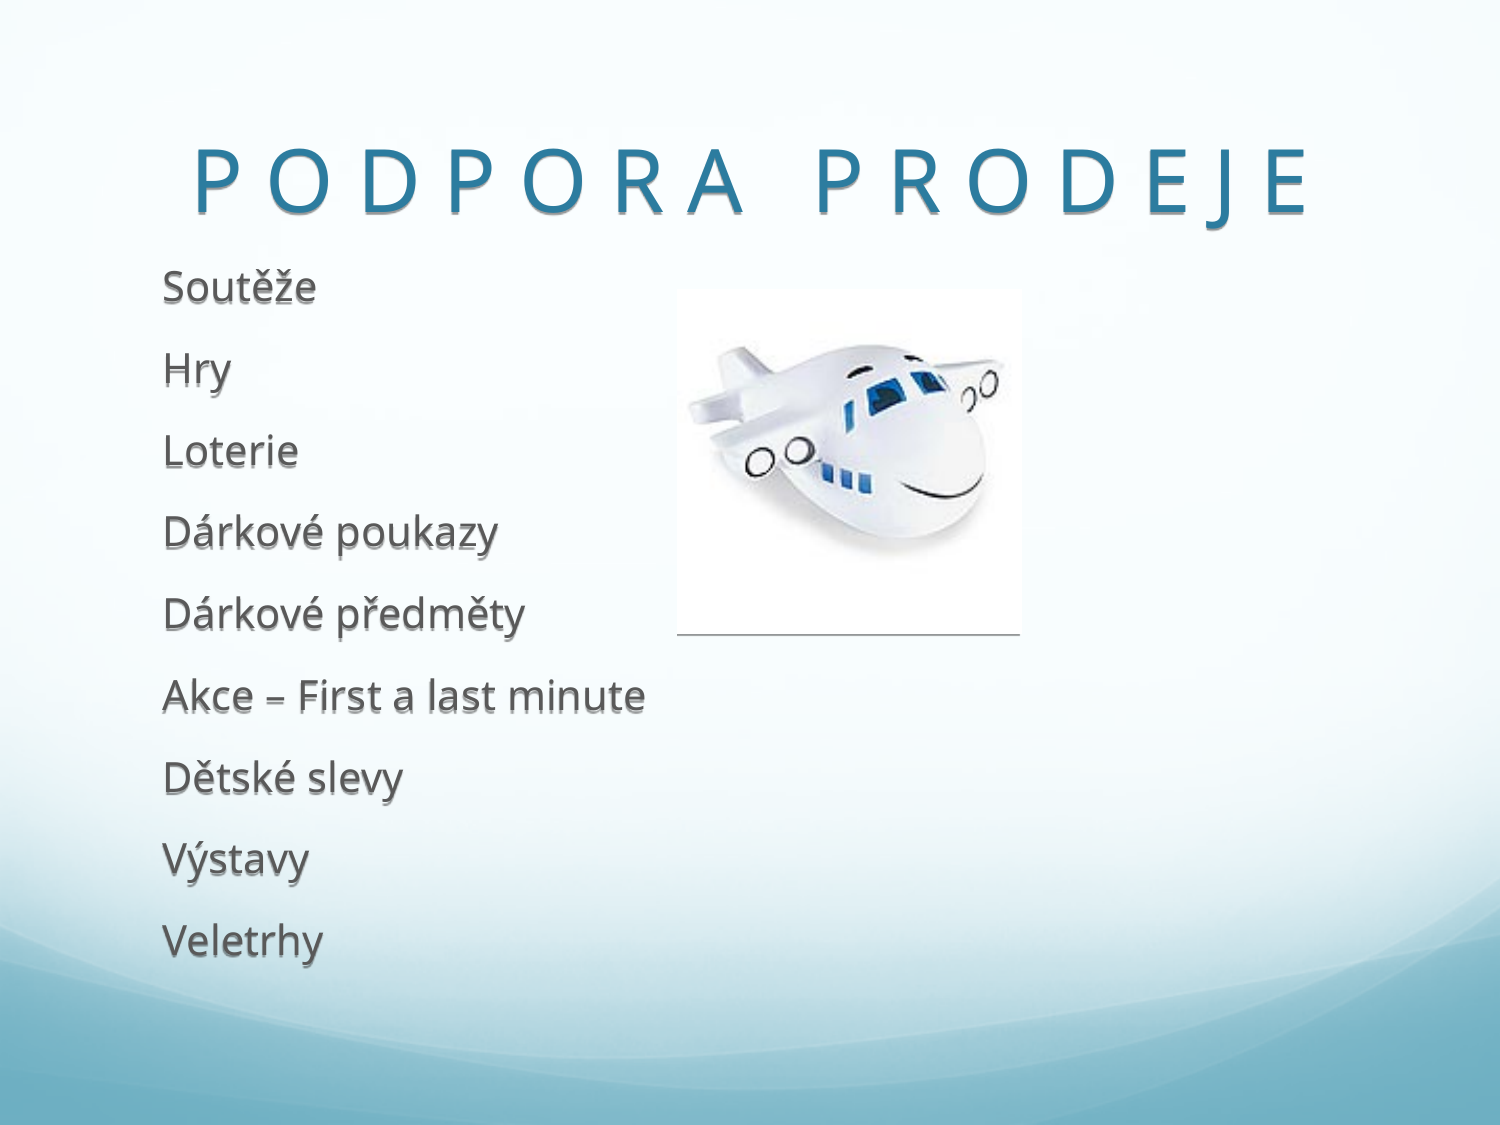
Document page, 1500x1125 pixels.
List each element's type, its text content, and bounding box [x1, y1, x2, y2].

picture [0, 0, 1500, 1125]
title P O D P O R A P R O D E J E [90, 17, 1410, 237]
list Soutěže Hry Loterie Dárkové poukazy Dárkové předměty Akce – First a last minute Dětské slevy Výstavy Veletrhy [90, 262, 1410, 976]
